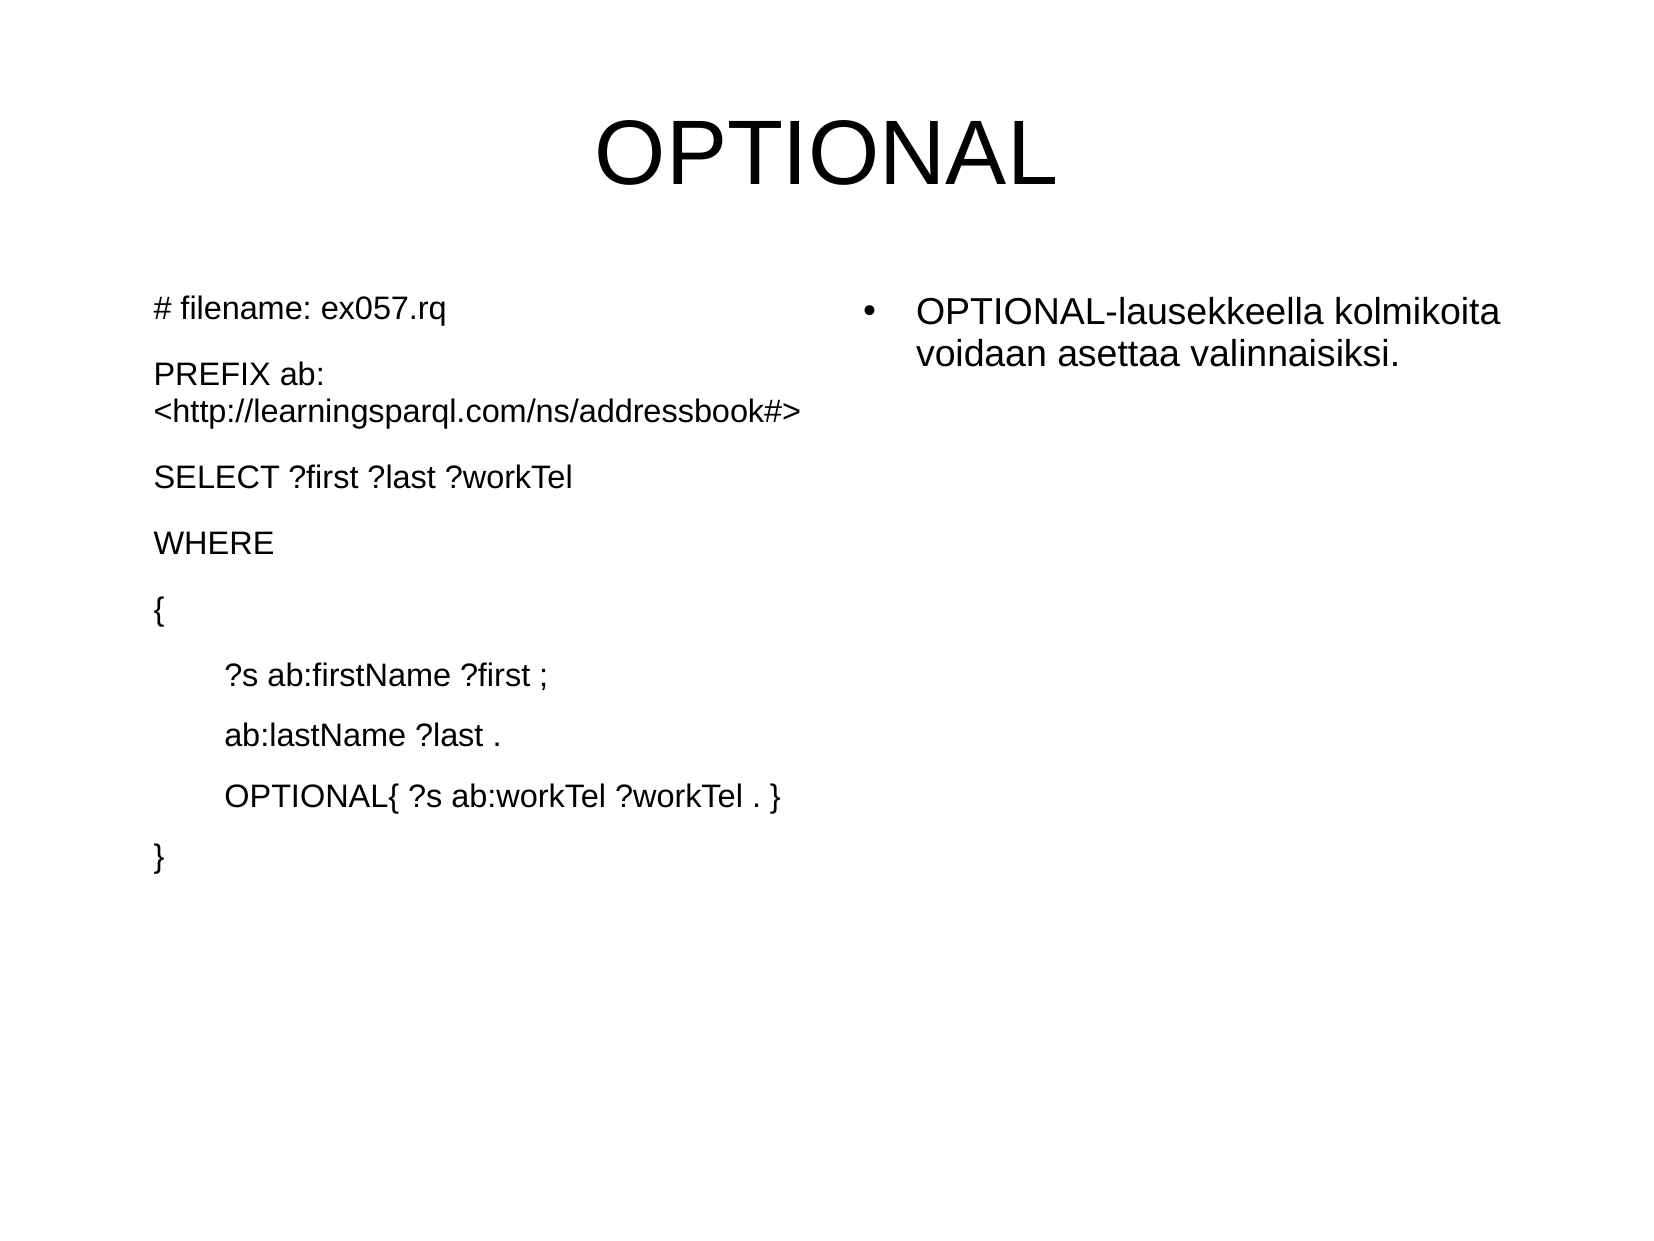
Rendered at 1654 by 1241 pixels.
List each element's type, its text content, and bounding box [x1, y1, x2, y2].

list OPTIONAL-lausekkeella kolmikoita voidaan asettaa valinnaisiksi. [845, 290, 1572, 1010]
title OPTIONAL [82, 49, 1571, 257]
list # filename: ex057.rq PREFIX ab: <http://learningsparql.com/ns/addressbook#> SELECT ?first ?last ?workTel WHERE { ?s ab:firstName ?first ; ab:lastName ?last . OPTIONAL{ ?s ab:workTel ?workTel . } } [82, 290, 809, 1010]
